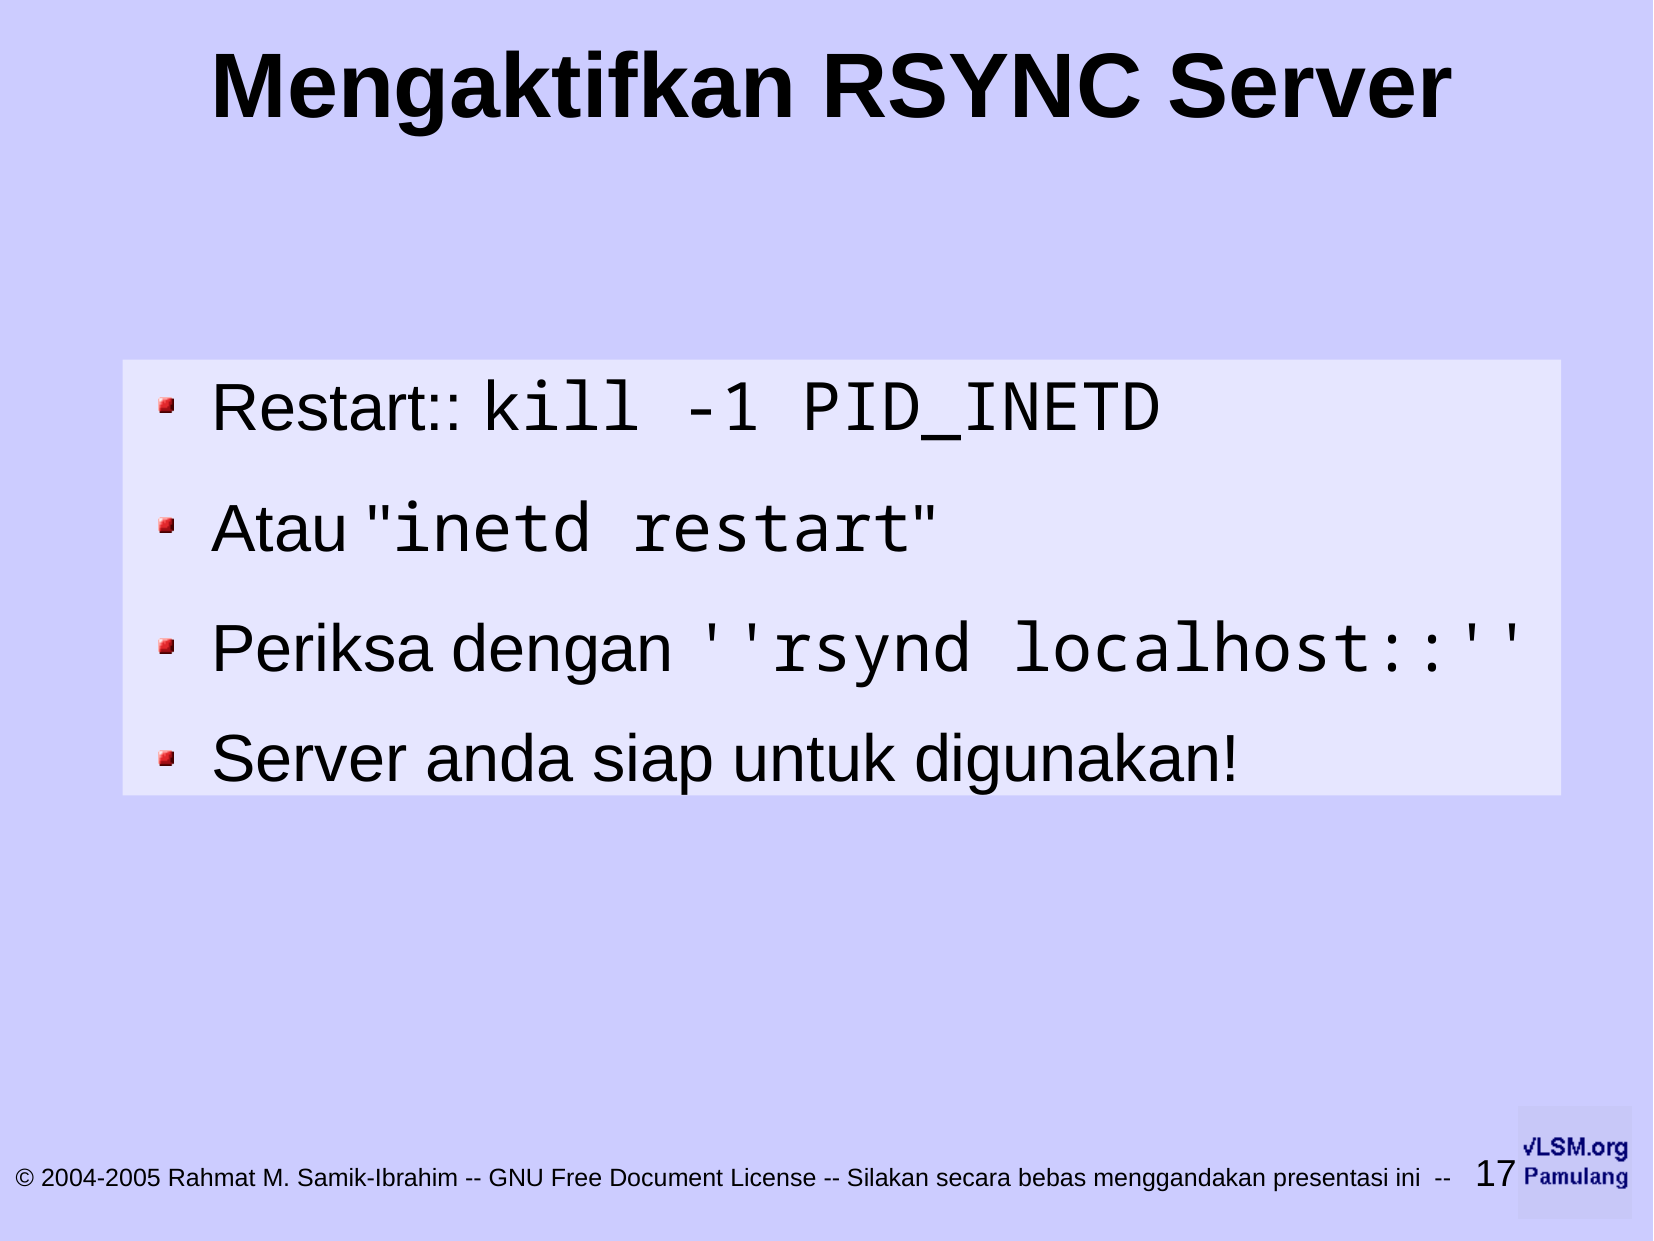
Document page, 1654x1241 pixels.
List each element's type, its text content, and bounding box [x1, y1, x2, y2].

picture [1518, 1106, 1632, 1219]
list Restart:: kill -1 PID_INETD Atau ''inetd restart'' Periksa dengan ''rsynd localhost::'' Server anda siap untuk digunakan! [122, 359, 1562, 795]
title Mengaktifkan RSYNC Server [40, 31, 1625, 142]
